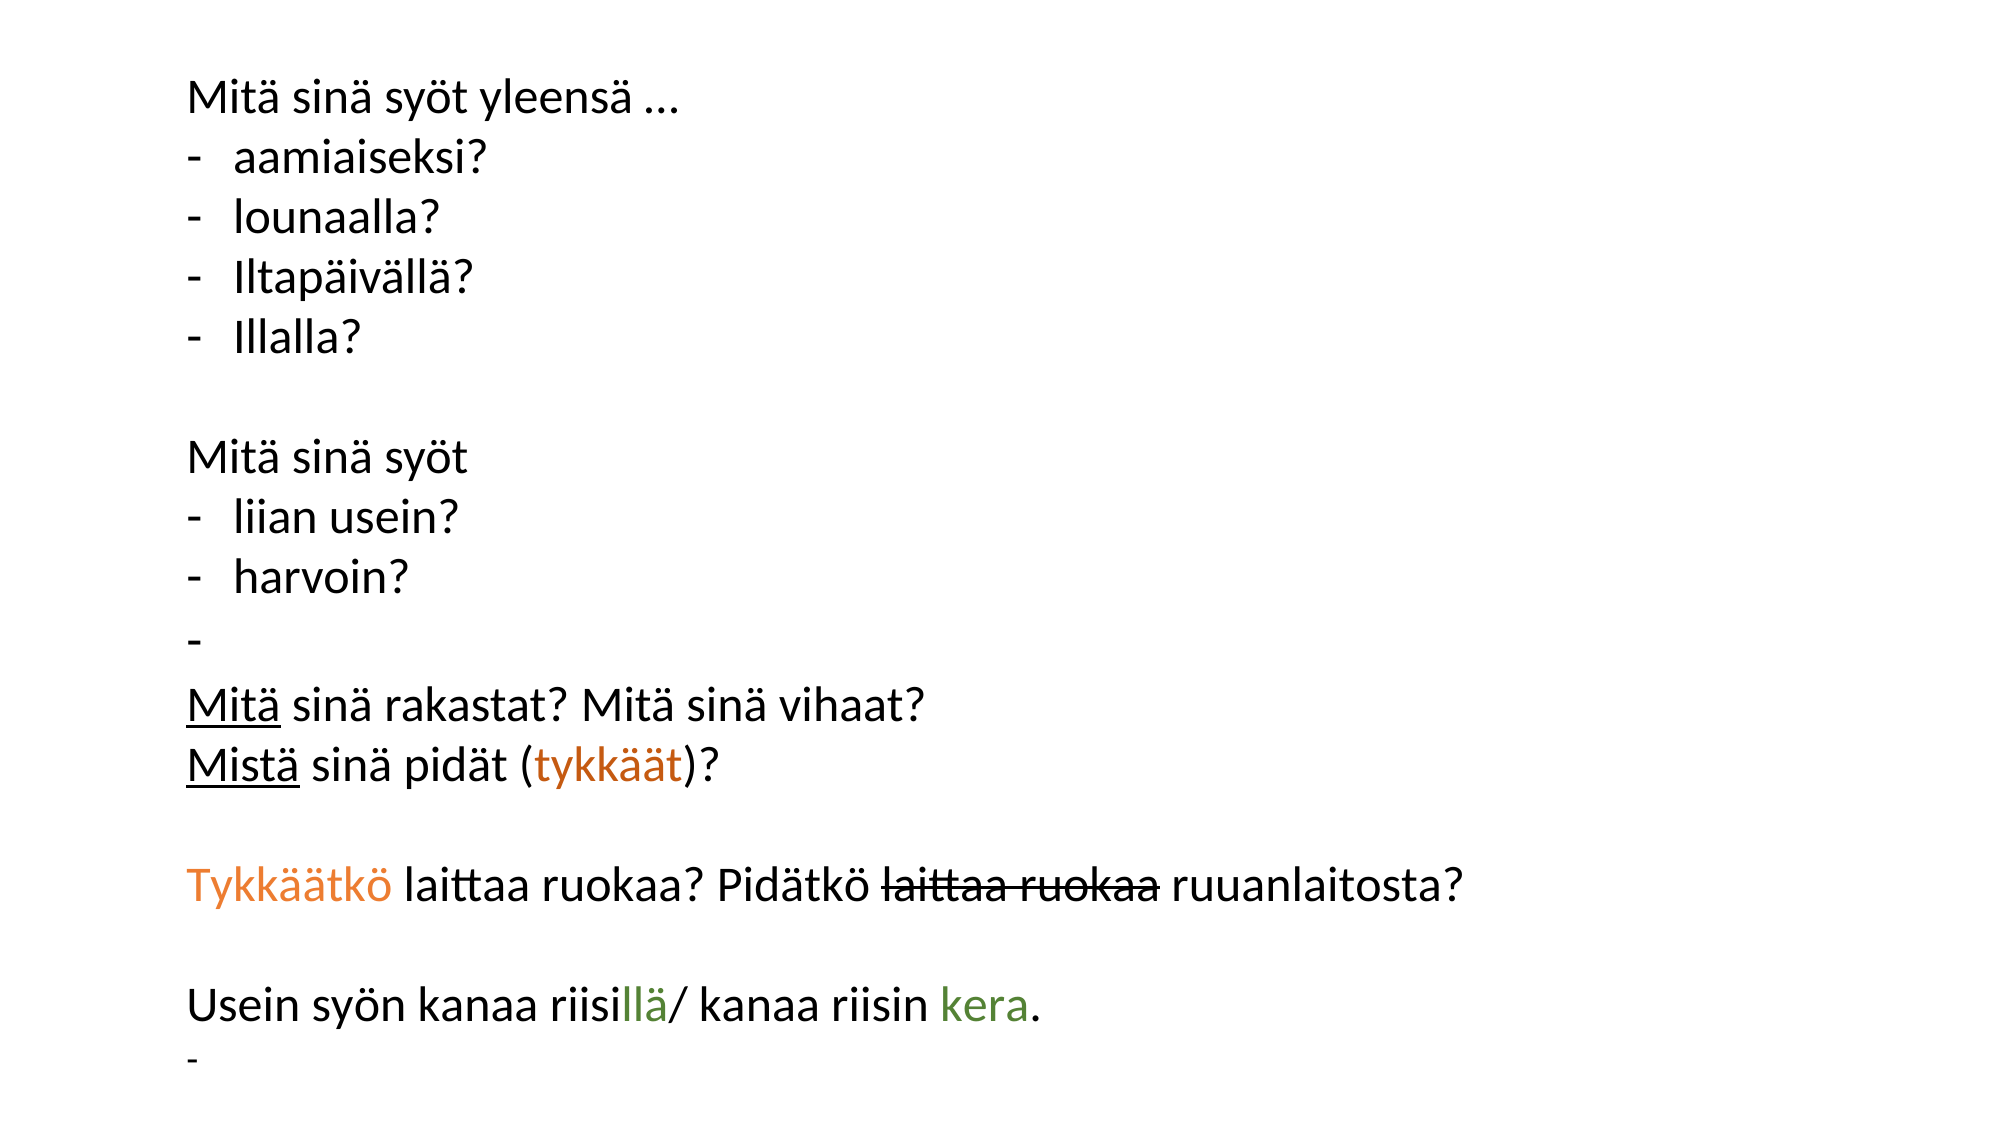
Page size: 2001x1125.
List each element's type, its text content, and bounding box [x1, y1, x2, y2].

text_box Mitä sinä syöt yleensä … aamiaiseksi? lounaalla? Iltapäivällä? Illalla? Mitä sinä syöt liian usein? harvoin? Mitä sinä rakastat? Mitä sinä vihaat? Mistä sinä pidät (tykkäät)? Tykkäätkö laittaa ruokaa? Pidätkö laittaa ruokaa ruuanlaitosta? Usein syön kanaa riisillä/ kanaa riisin kera. [171, 55, 1846, 1125]
